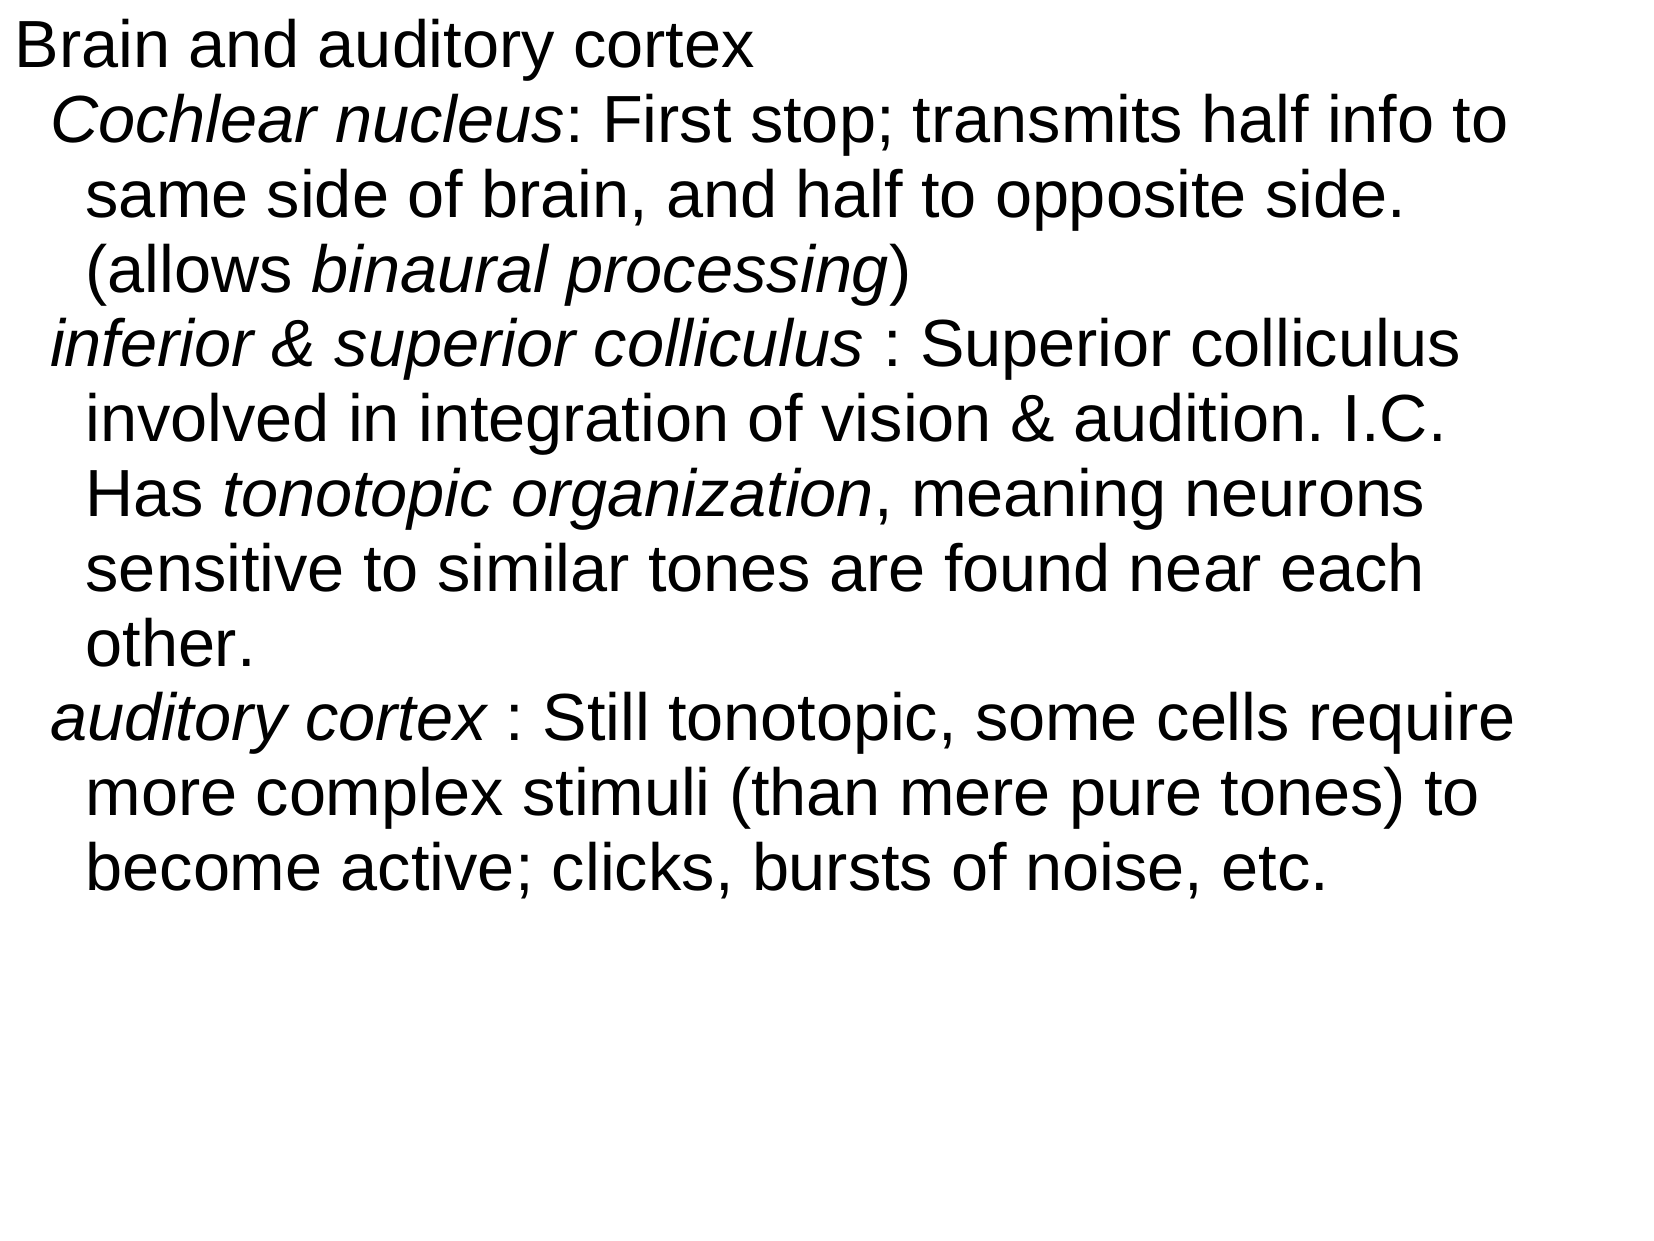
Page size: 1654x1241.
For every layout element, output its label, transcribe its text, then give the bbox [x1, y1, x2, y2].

text_box Brain and auditory cortex Cochlear nucleus: First stop; transmits half info to same side of brain, and half to opposite side. (allows binaural processing) inferior & superior colliculus : Superior colliculus involved in integration of vision & audition. I.C. Has tonotopic organization, meaning neurons sensitive to similar tones are found near each other. auditory cortex : Still tonotopic, some cells require more complex stimuli (than mere pure tones) to become active; clicks, bursts of noise, etc. [0, 0, 1534, 987]
